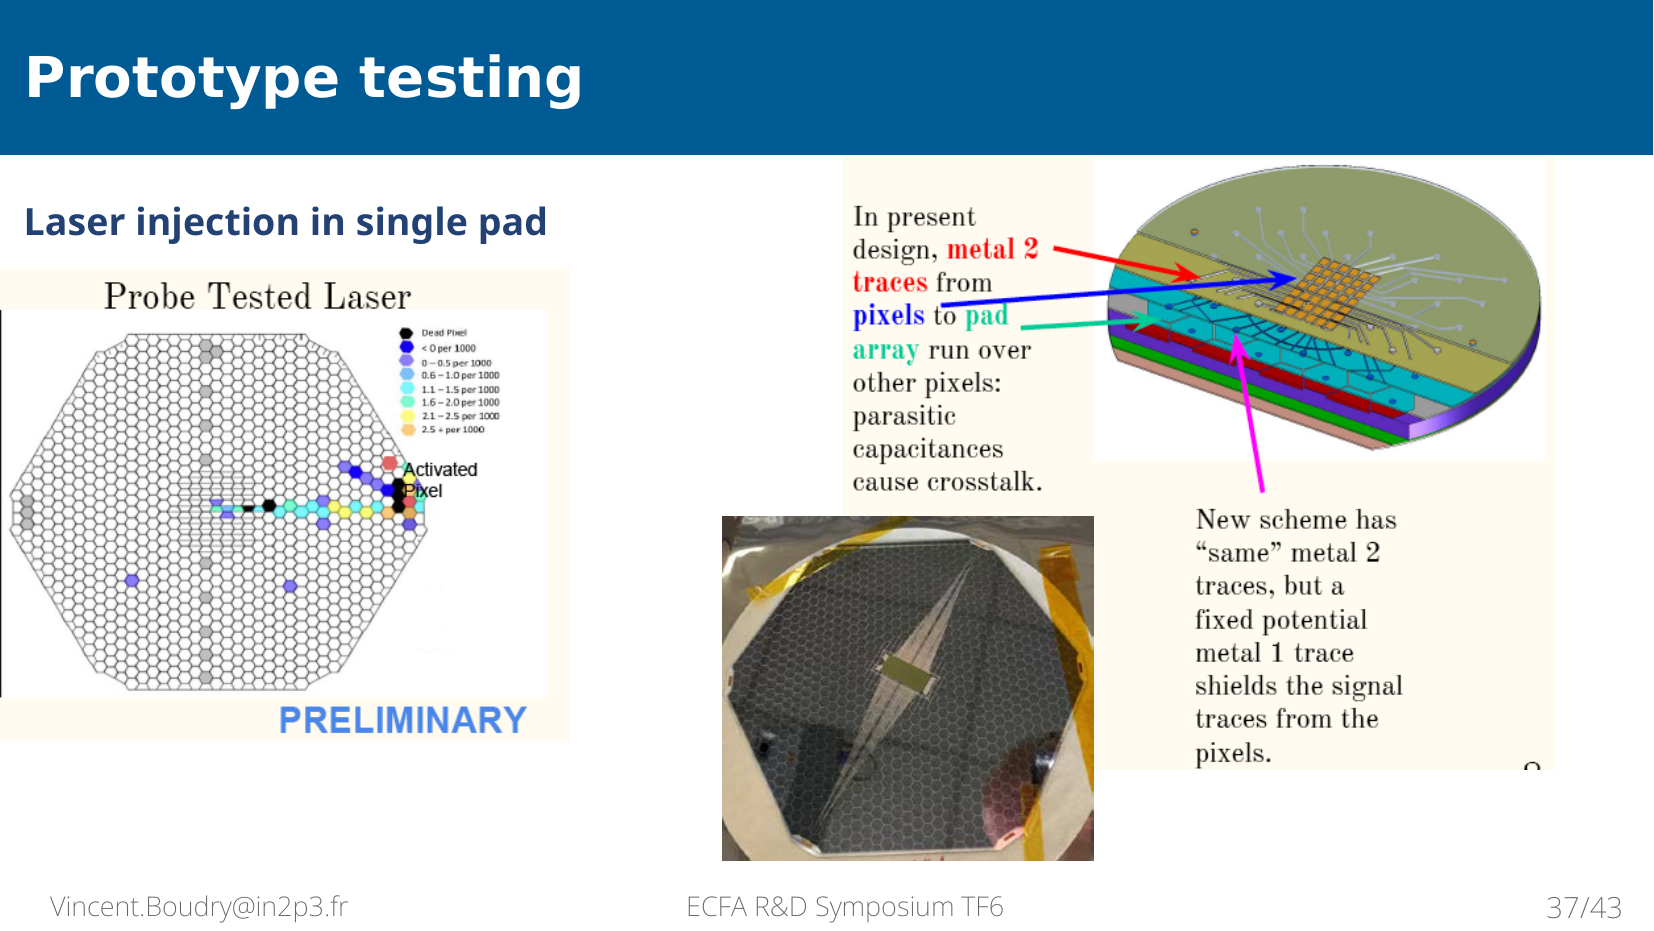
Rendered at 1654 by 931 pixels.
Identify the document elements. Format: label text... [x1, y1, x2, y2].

picture [0, 268, 570, 741]
picture [722, 156, 1555, 861]
title Prototype testing [24, 12, 1635, 143]
list Laser injection in single pad [23, 195, 808, 867]
